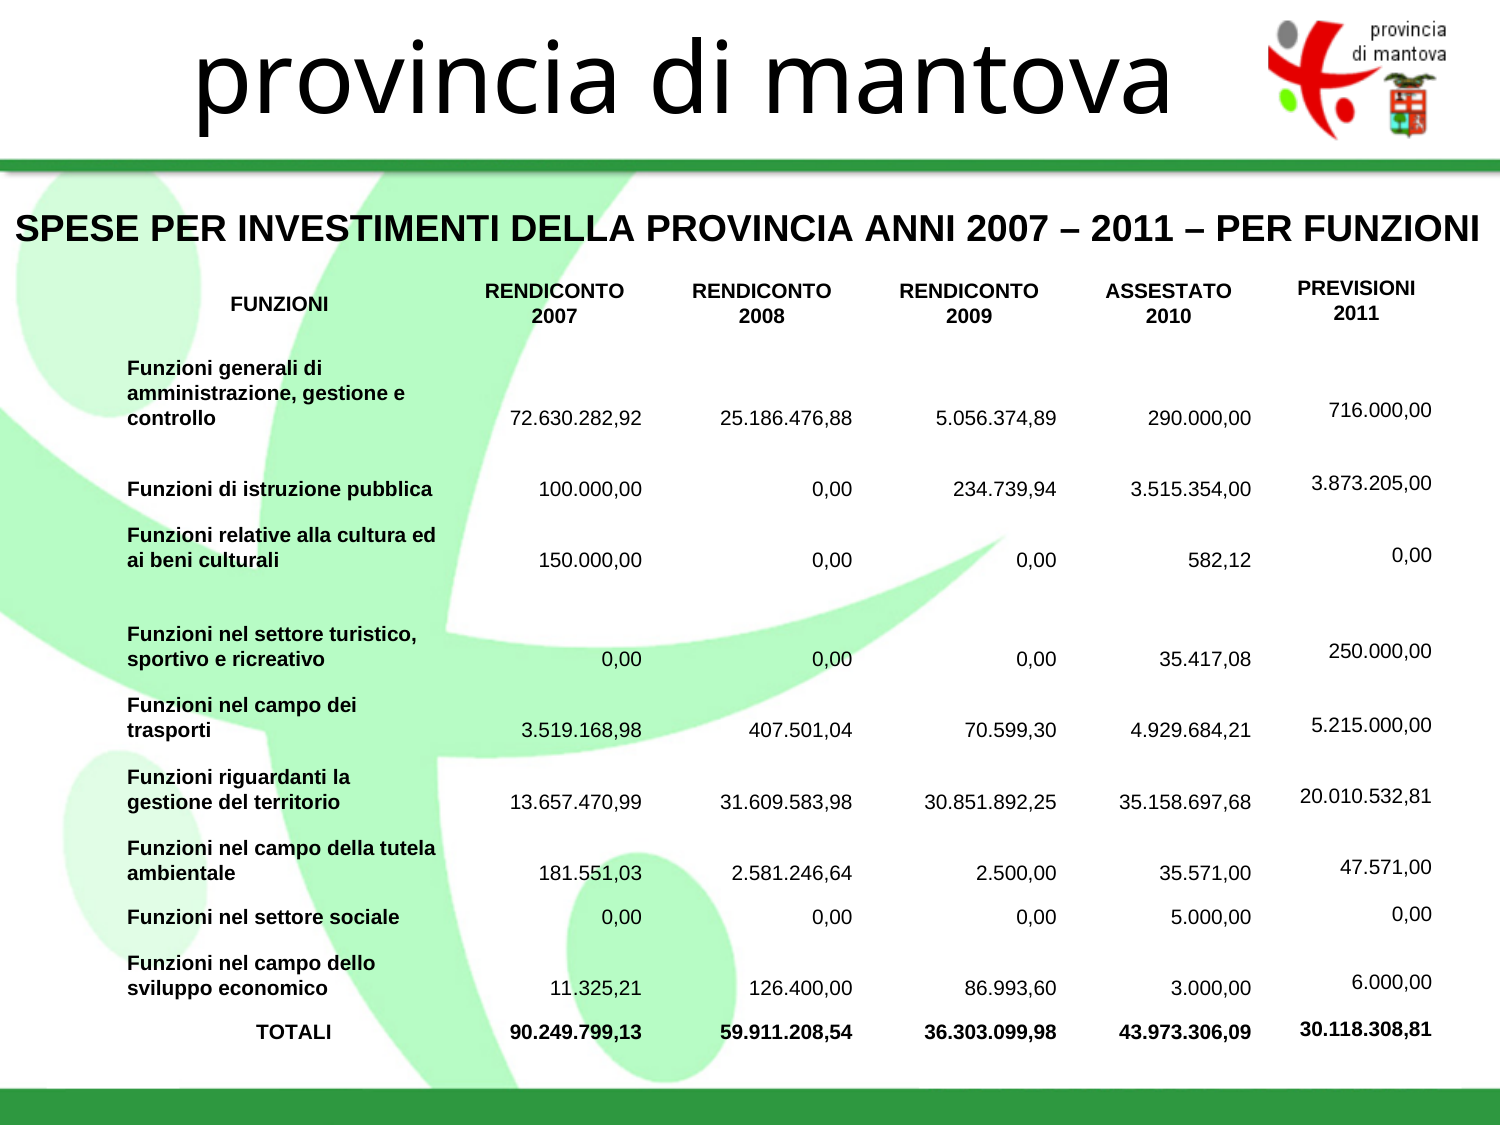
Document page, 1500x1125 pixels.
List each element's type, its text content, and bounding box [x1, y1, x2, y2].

table_cell 5.215.000,00 [1266, 679, 1447, 750]
table_cell 90.249.799,13 [453, 1008, 657, 1051]
picture [0, 257, 1500, 1125]
table_cell 181.551,03 [453, 821, 657, 892]
table_header FUNZIONI [112, 267, 453, 339]
table_cell 0,00 [453, 580, 657, 679]
picture [1267, 15, 1452, 142]
table_cell 0,00 [657, 437, 867, 509]
table_cell 5.056.374,89 [867, 339, 1071, 437]
table_cell 3.000,00 [1071, 936, 1266, 1008]
table_cell Funzioni di istruzione pubblica [112, 437, 453, 509]
table_cell 290.000,00 [1071, 339, 1266, 437]
table_header PREVISIONI 2011 [1266, 267, 1447, 339]
table_cell 86.993,60 [867, 936, 1071, 1008]
table_cell Funzioni nel campo dei trasporti [112, 679, 453, 750]
table_cell Funzioni nel campo della tutela ambientale [112, 821, 453, 892]
table_cell 13.657.470,99 [453, 750, 657, 821]
table_cell 35.417,08 [1071, 580, 1266, 679]
table_cell 0,00 [867, 509, 1071, 580]
table_cell 407.501,04 [657, 679, 867, 750]
table_cell 0,00 [453, 892, 657, 936]
text_box provincia di mantova [176, 5, 1205, 142]
table_cell 5.000,00 [1071, 892, 1266, 936]
table_cell 59.911.208,54 [657, 1008, 867, 1051]
table_cell 43.973.306,09 [1071, 1008, 1266, 1051]
table_cell 0,00 [657, 892, 867, 936]
table_cell Funzioni generali di amministrazione, gestione e controllo [112, 339, 453, 437]
table_cell 47.571,00 [1266, 821, 1447, 892]
table_cell 30.851.892,25 [867, 750, 1071, 821]
table_cell 582,12 [1071, 509, 1266, 580]
table_cell 3.519.168,98 [453, 679, 657, 750]
table_cell 31.609.583,98 [657, 750, 867, 821]
table_header ASSESTATO 2010 [1071, 267, 1266, 339]
table_cell 2.581.246,64 [657, 821, 867, 892]
table_cell 25.186.476,88 [657, 339, 867, 437]
table_cell 20.010.532,81 [1266, 750, 1447, 821]
table_cell 3.515.354,00 [1071, 437, 1266, 509]
table_cell 70.599,30 [867, 679, 1071, 750]
table_cell Funzioni nel campo dello sviluppo economico [112, 936, 453, 1008]
table_header RENDICONTO 2008 [657, 267, 867, 339]
table_cell 6.000,00 [1266, 936, 1447, 1008]
table_cell 0,00 [1266, 892, 1447, 936]
table_cell 11.325,21 [453, 936, 657, 1008]
table_cell 250.000,00 [1266, 580, 1447, 679]
table_cell 4.929.684,21 [1071, 679, 1266, 750]
table_cell 716.000,00 [1266, 339, 1447, 437]
table_cell 72.630.282,92 [453, 339, 657, 437]
table_cell 234.739,94 [867, 437, 1071, 509]
table_cell Funzioni nel settore turistico, sportivo e ricreativo [112, 580, 453, 679]
table_cell Funzioni nel settore sociale [112, 892, 453, 936]
table_cell 100.000,00 [453, 437, 657, 509]
text_box SPESE PER INVESTIMENTI DELLA PROVINCIA ANNI 2007 – 2011 – PER FUNZIONI [0, 196, 1500, 257]
table_cell 0,00 [1266, 509, 1447, 580]
table_header RENDICONTO 2007 [453, 267, 657, 339]
table_cell Funzioni riguardanti la gestione del territorio [112, 750, 453, 821]
table_cell 0,00 [657, 580, 867, 679]
table_cell 35.571,00 [1071, 821, 1266, 892]
table_cell TOTALI [112, 1008, 453, 1051]
table_cell 36.303.099,98 [867, 1008, 1071, 1051]
table_header RENDICONTO 2009 [867, 267, 1071, 339]
picture [0, 157, 1500, 196]
table_cell 35.158.697,68 [1071, 750, 1266, 821]
table_cell 3.873.205,00 [1266, 437, 1447, 509]
table_cell 2.500,00 [867, 821, 1071, 892]
table_cell 30.118.308,81 [1266, 1008, 1447, 1051]
table_cell 150.000,00 [453, 509, 657, 580]
table_cell 126.400,00 [657, 936, 867, 1008]
table_cell Funzioni relative alla cultura ed ai beni culturali [112, 509, 453, 580]
table_cell 0,00 [867, 892, 1071, 936]
table_cell 0,00 [867, 580, 1071, 679]
table_cell 0,00 [657, 509, 867, 580]
